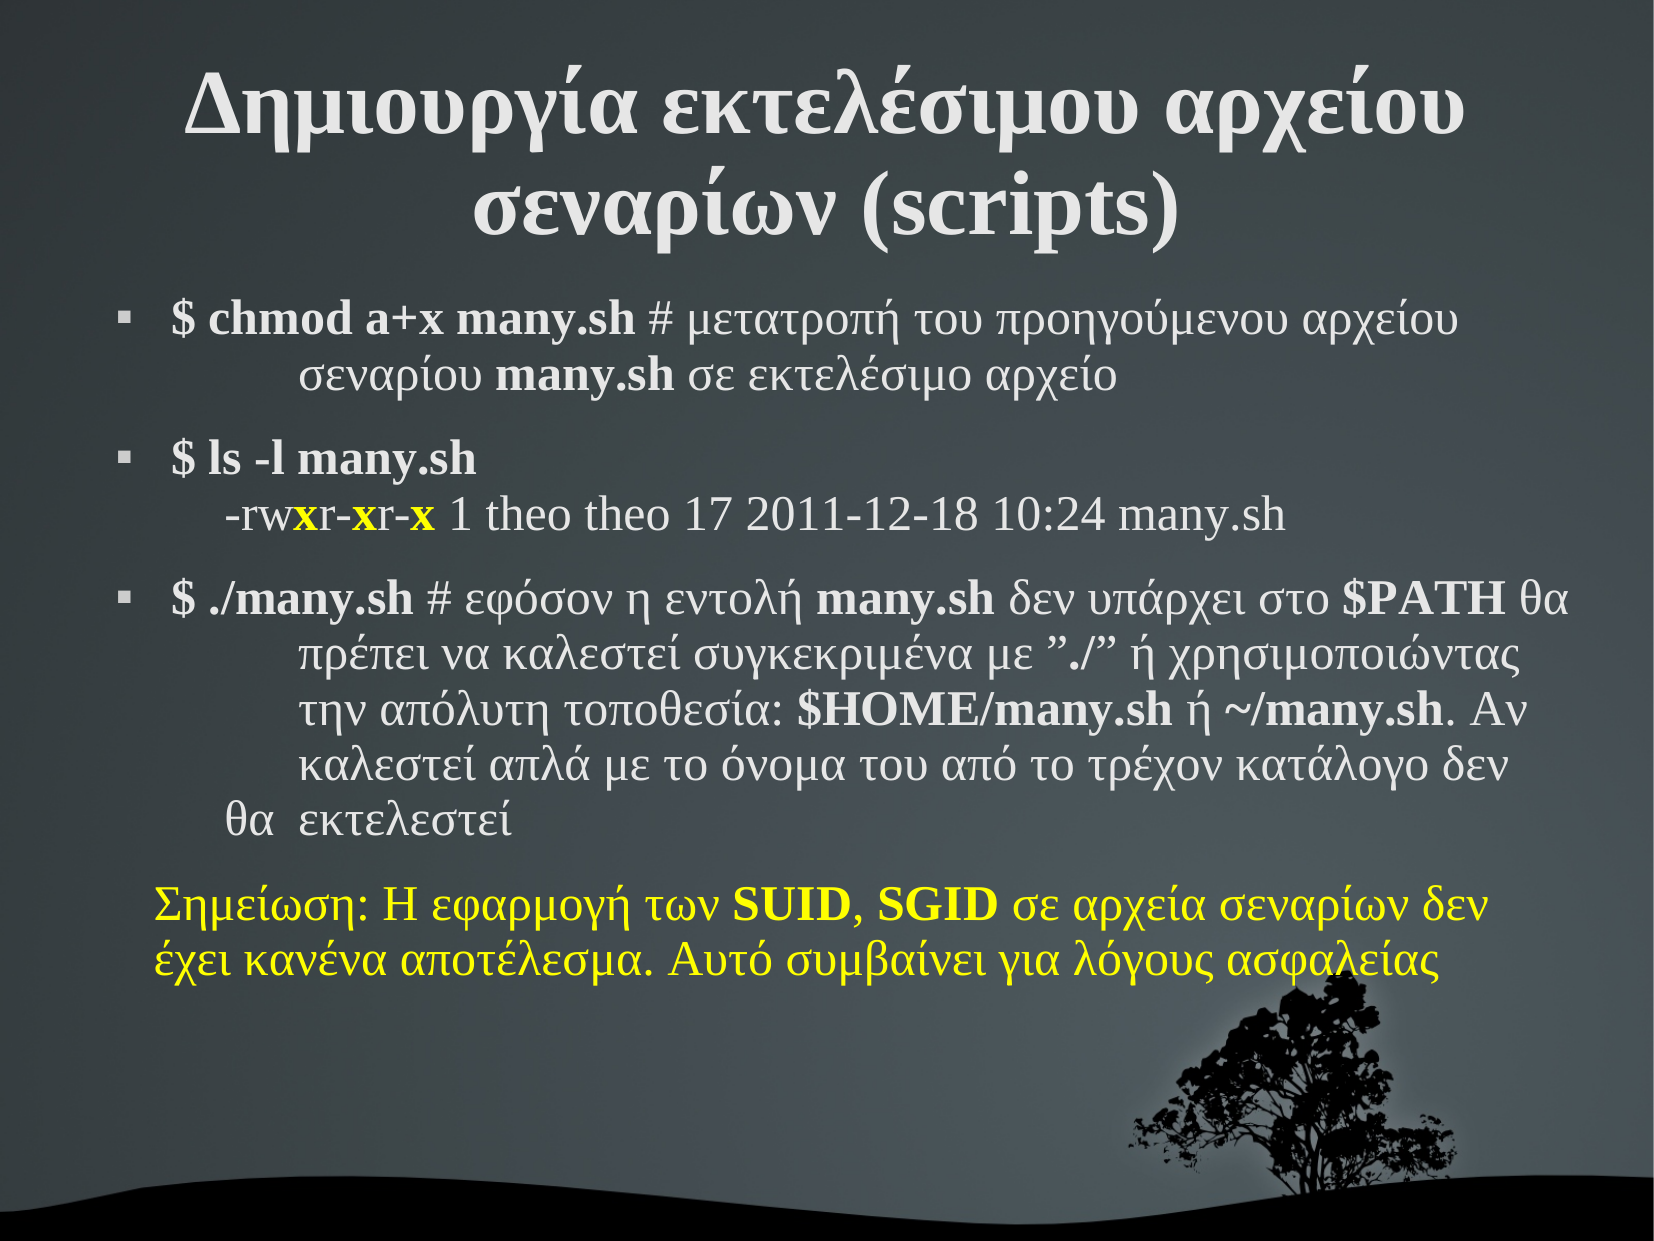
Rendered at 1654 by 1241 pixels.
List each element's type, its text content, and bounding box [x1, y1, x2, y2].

list $ chmod a+x many.sh # μετατροπή του προηγούμενου αρχείου σεναρίου many.sh σε εκτελέσιμο αρχείο $ ls -l many.sh -rwxr-xr-x 1 theo theo 17 2011-12-18 10:24 many.sh $ ./many.sh # εφόσον η εντολή many.sh δεν υπάρχει στο $PATH θα πρέπει να καλεστεί συγκεκριμένα με ”./” ή χρησιμοποιώντας την απόλυτη τοποθεσία: $ΗΟΜΕ/many.sh ή ~/many.sh. Αν καλεστεί απλά με το όνομα του από το τρέχον κατάλογο δεν θα εκτελεστεί Σημείωση: Η εφαρμογή των SUID, SGID σε αρχεία σεναρίων δεν έχει κανένα αποτέλεσμα. Αυτό συμβαίνει για λόγους ασφαλείας [82, 290, 1571, 1109]
title Δημιουργία εκτελέσιμου αρχείου σεναρίων (scripts) [82, 33, 1571, 273]
picture [0, 0, 1654, 1241]
